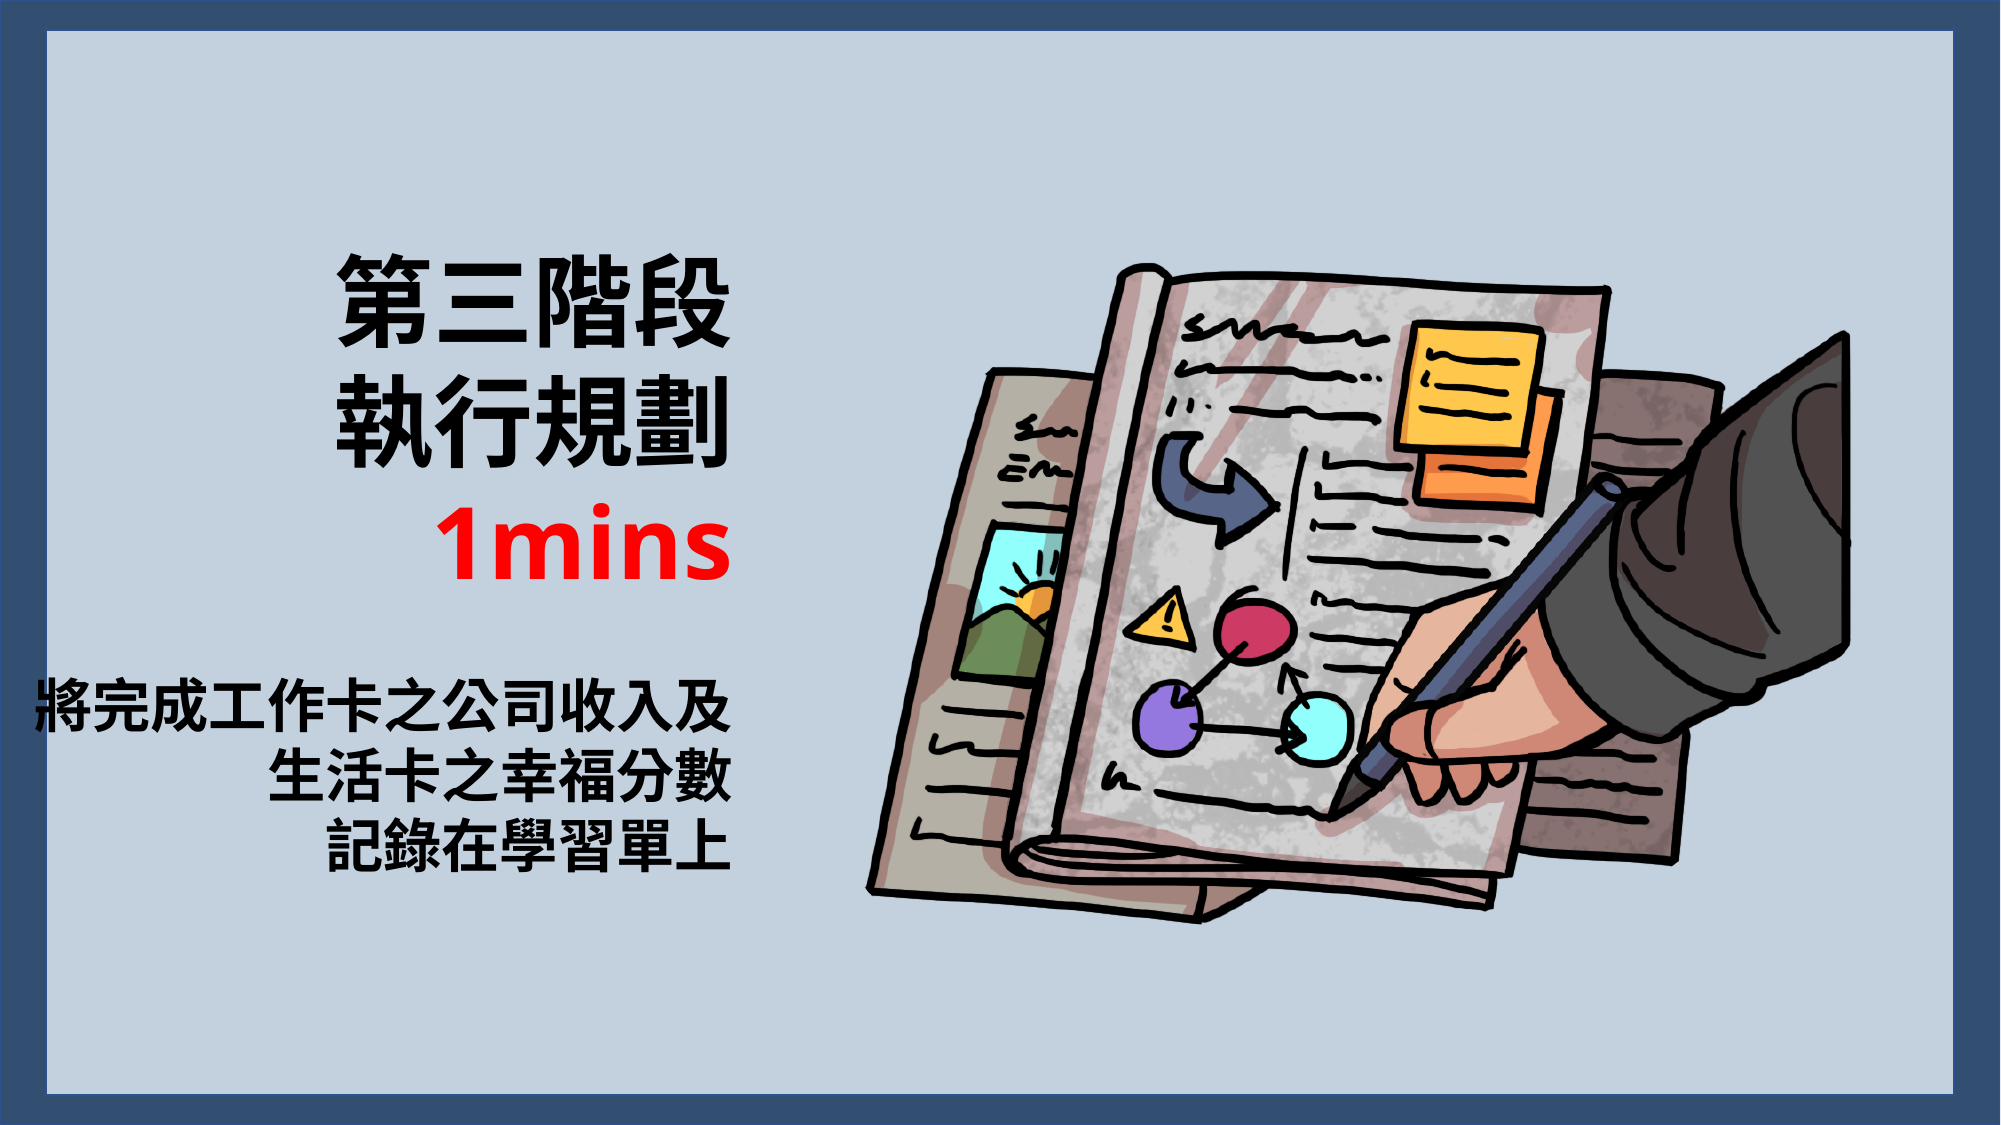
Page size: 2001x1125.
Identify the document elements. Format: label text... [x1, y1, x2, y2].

picture [864, 263, 1852, 925]
text_box 第三階段 執行規劃 1mins 將完成工作卡之公司收入及生活卡之幸福分數 記錄在學習單上 [19, 232, 795, 887]
